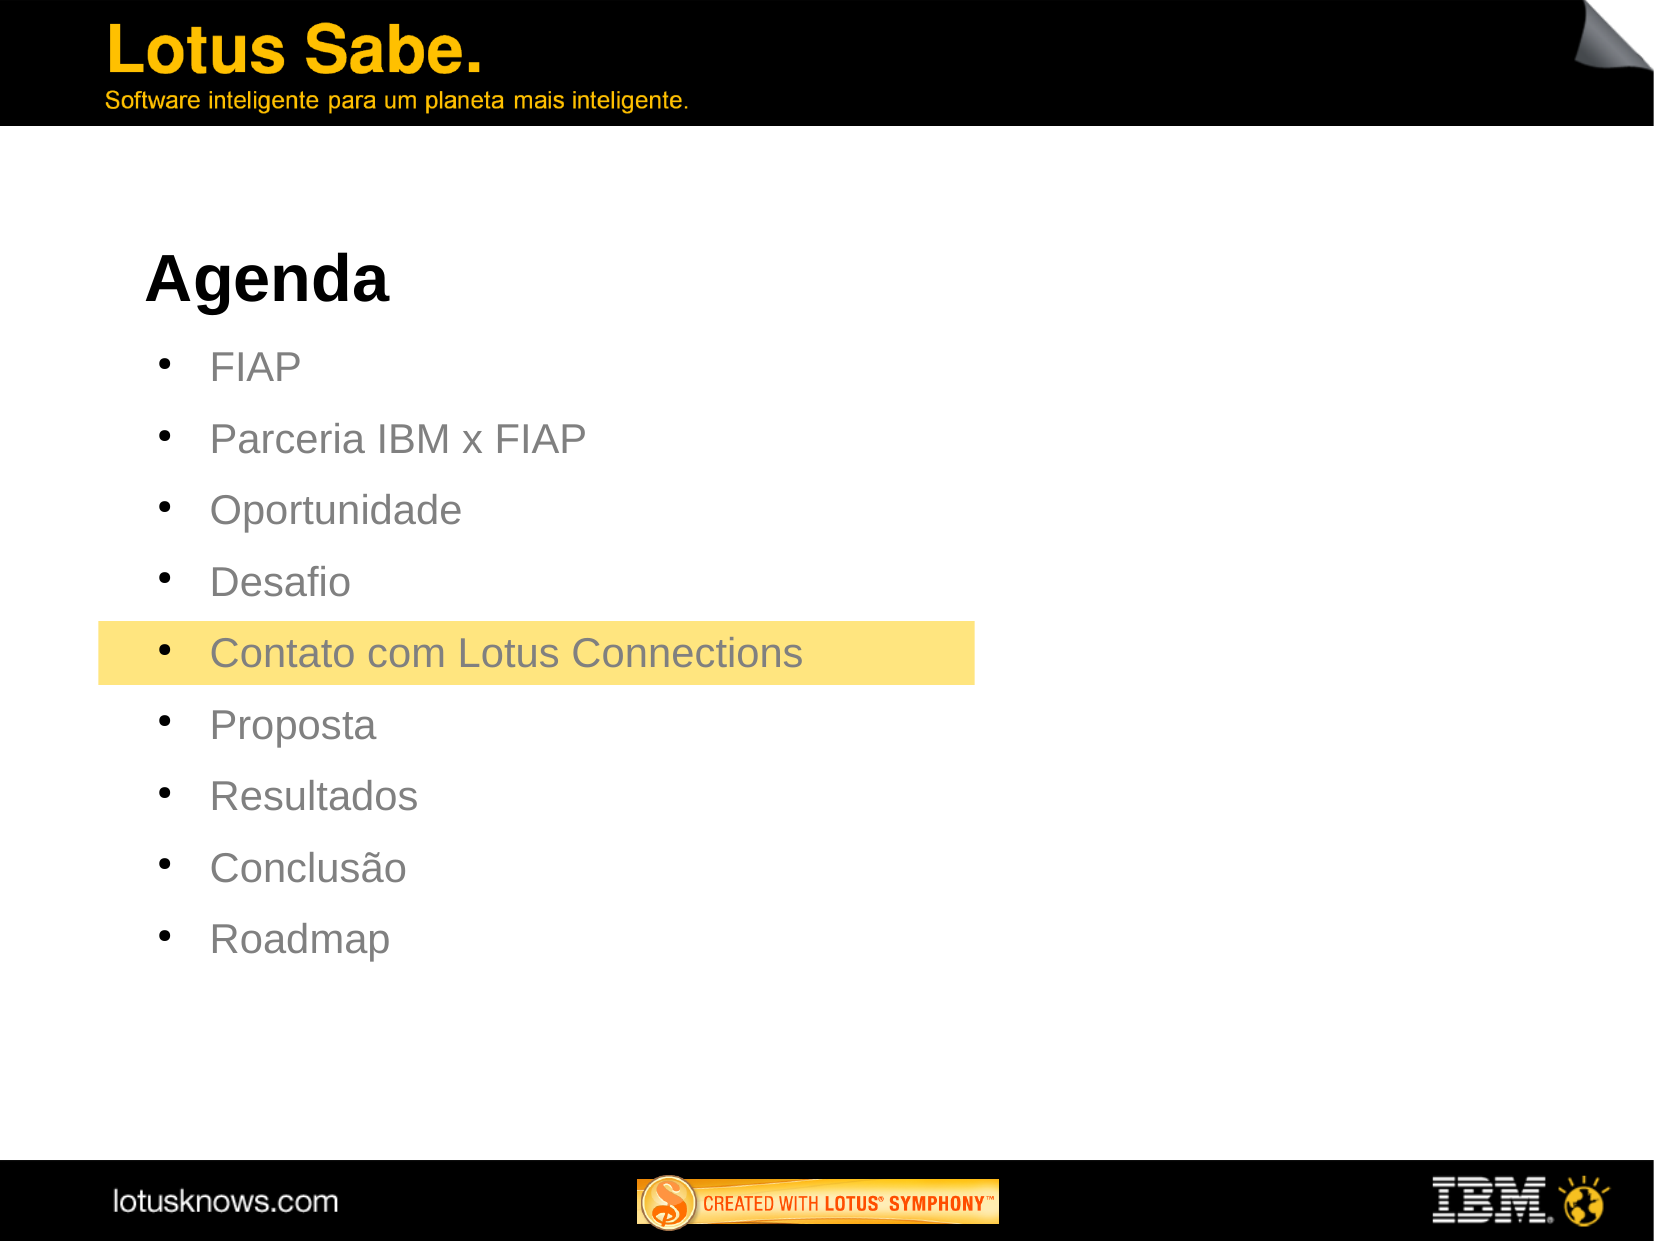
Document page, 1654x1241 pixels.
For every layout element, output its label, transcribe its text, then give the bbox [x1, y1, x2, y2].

title Agenda [145, 143, 1513, 316]
list FIAP Parceria IBM x FIAP Oportunidade Desafio Contato com Lotus Connections Proposta Resultados Conclusão Roadmap [139, 338, 1552, 988]
text_box [98, 621, 139, 685]
picture [0, 0, 1654, 126]
picture [0, 1160, 1654, 1241]
